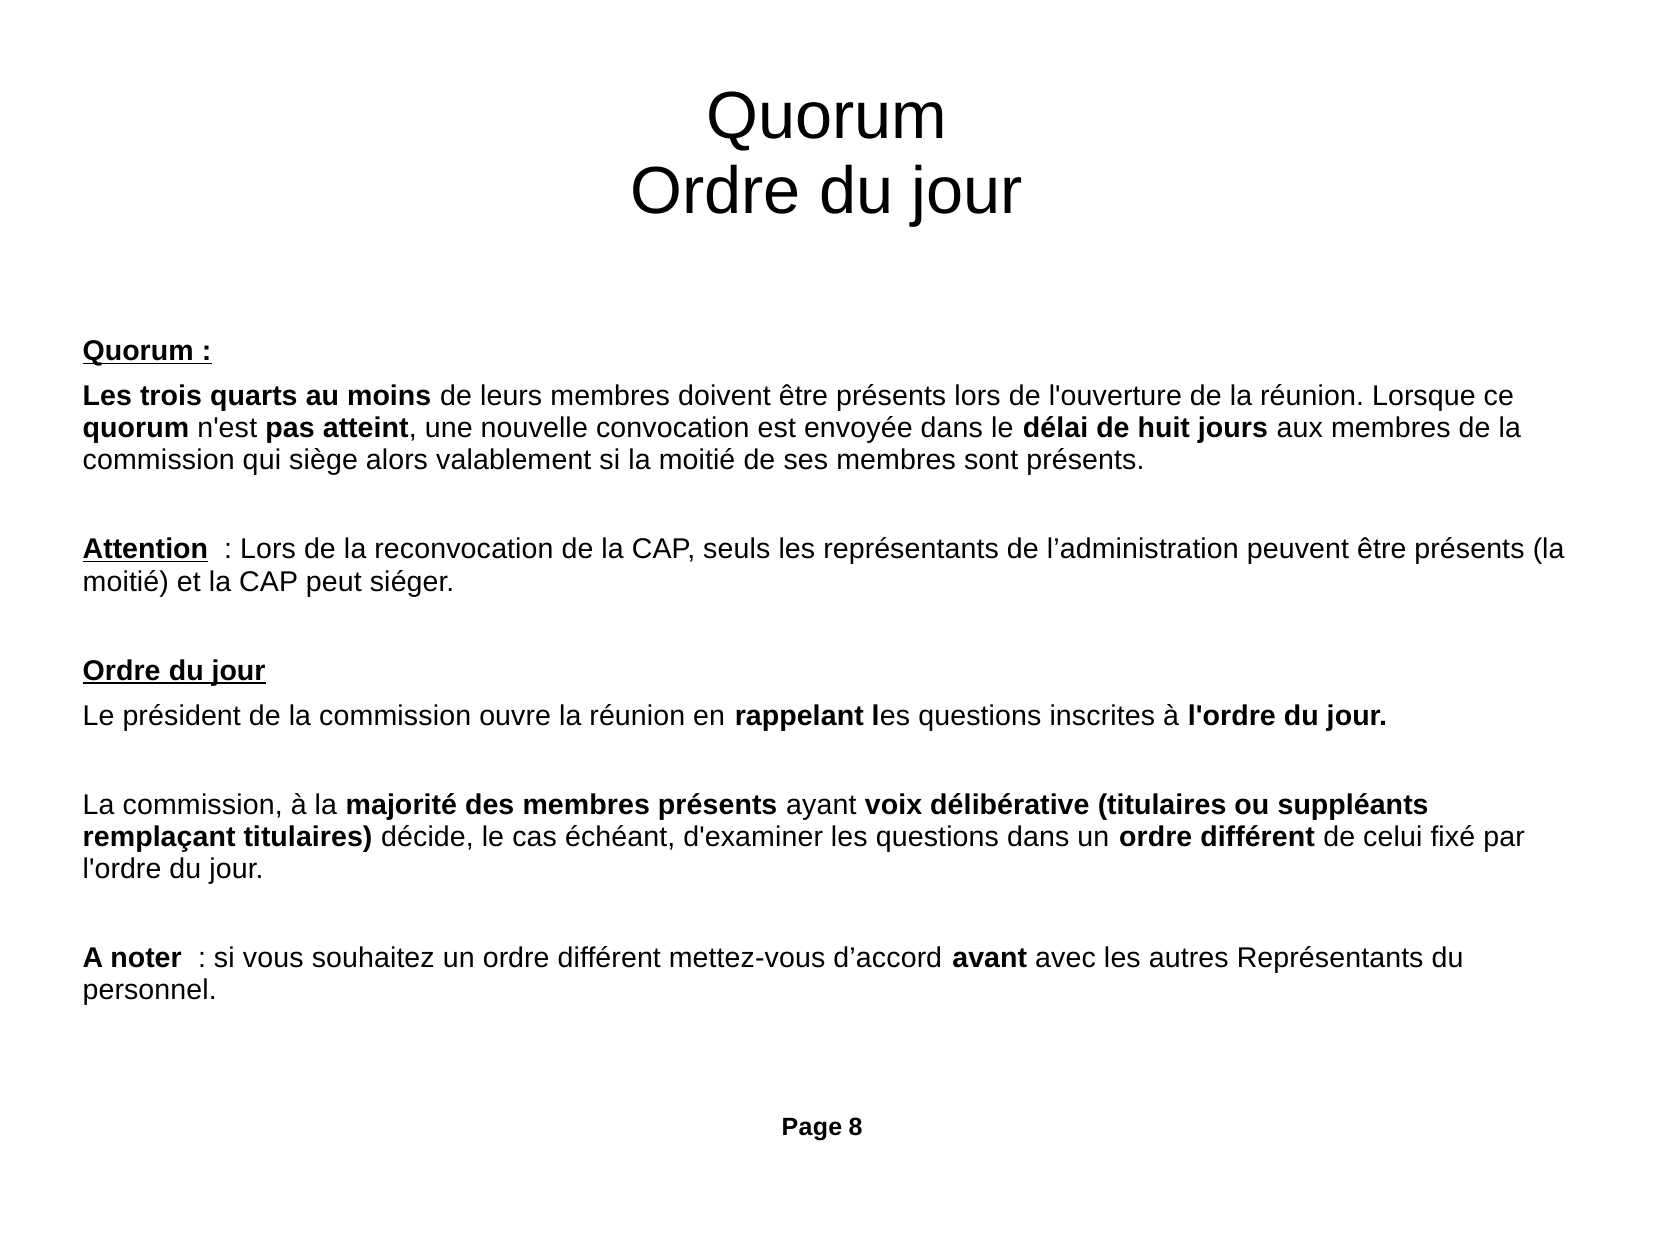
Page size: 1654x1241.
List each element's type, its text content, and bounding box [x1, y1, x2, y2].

list Quorum : Les trois quarts au moins de leurs membres doivent être présents lors de l'ouverture de la réunion. Lorsque ce quorum n'est pas atteint, une nouvelle convocation est envoyée dans le délai de huit jours aux membres de la commission qui siège alors valablement si la moitié de ses membres sont présents. Attention : Lors de la reconvocation de la CAP, seuls les représentants de l’administration peuvent être présents (la moitié) et la CAP peut siéger. Ordre du jour Le président de la commission ouvre la réunion en rappelant les questions inscrites à l'ordre du jour. La commission, à la majorité des membres présents ayant voix délibérative (titulaires ou suppléants remplaçant titulaires) décide, le cas échéant, d'examiner les questions dans un ordre différent de celui fixé par l'ordre du jour. A noter : si vous souhaitez un ordre différent mettez-vous d’accord avant avec les autres Représentants du personnel. [82, 290, 1571, 1010]
title Quorum Ordre du jour [82, 49, 1571, 257]
chart [779, 1113, 913, 1146]
